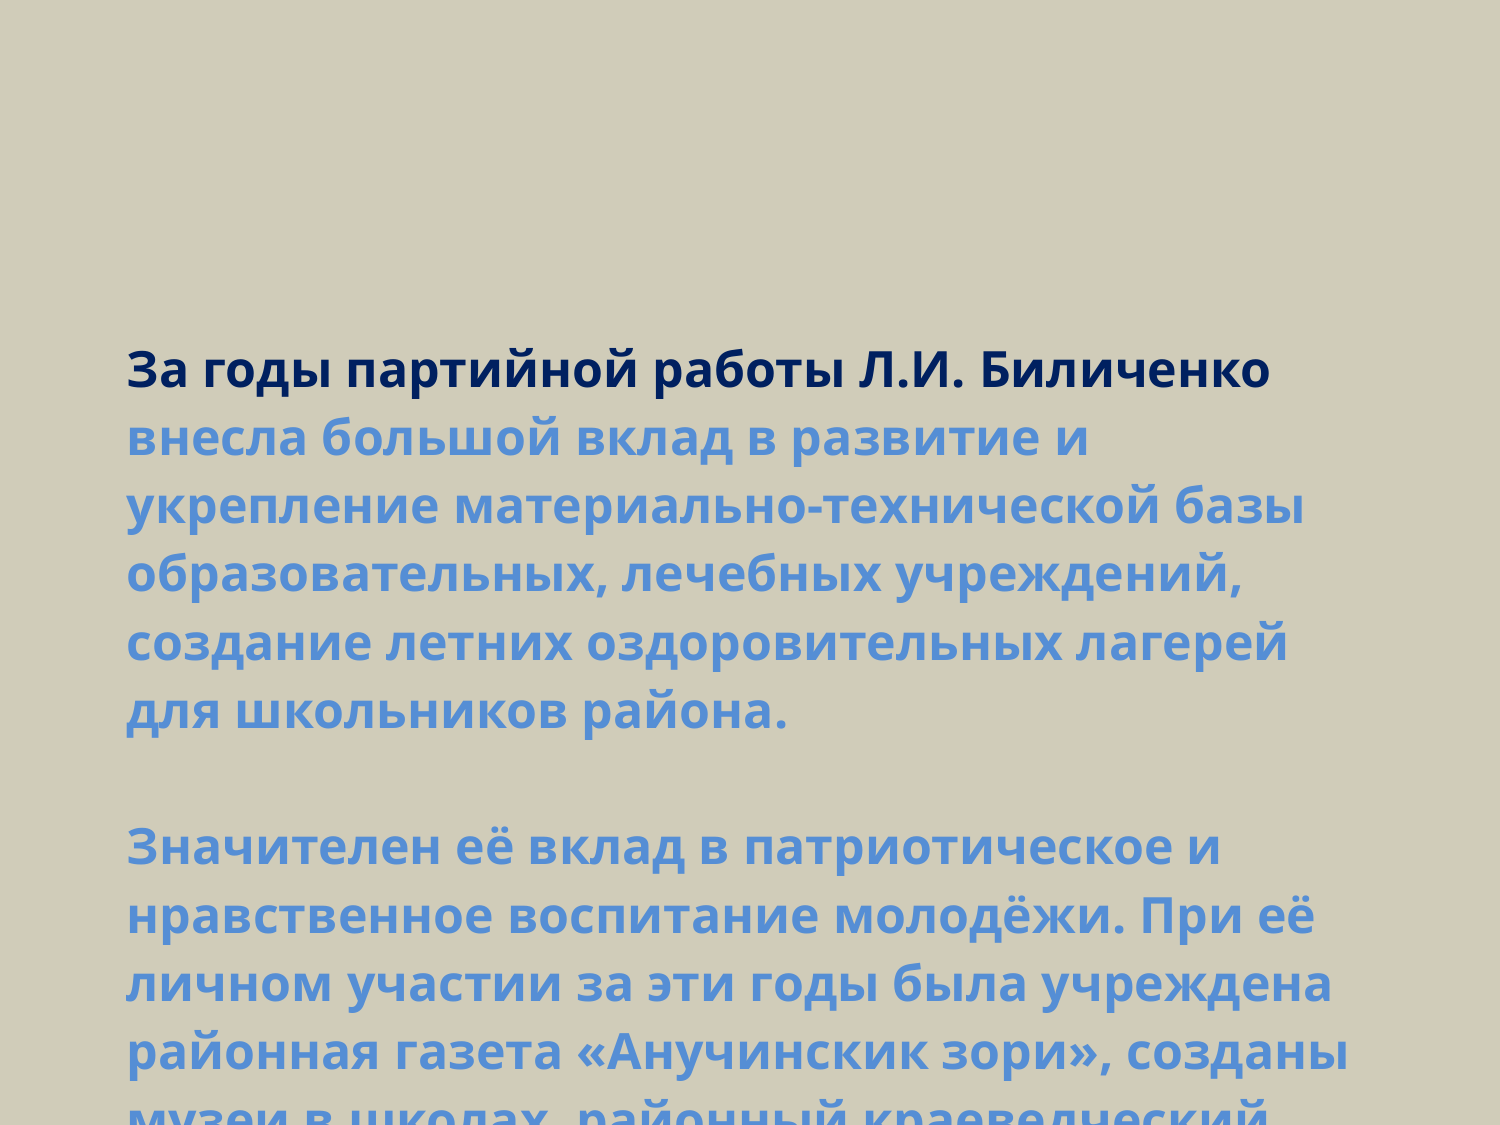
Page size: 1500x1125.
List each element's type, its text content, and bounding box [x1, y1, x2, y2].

text_box За годы партийной работы Л.И. Биличенко внесла большой вклад в развитие и укрепление материально-технической базы образовательных, лечебных учреждений, создание летних оздоровительных лагерей для школьников района. Значителен её вклад в патриотическое и нравственное воспитание молодёжи. При её личном участии за эти годы была учреждена районная газета «Анучинскик зори», созданы музеи в школах, районный краеведческий музей, собран материал о погибших в Великой Отечественной войне 1941-1945 г. г. анучинцах для общекраевой «Книги памяти», [112, 326, 1412, 1125]
